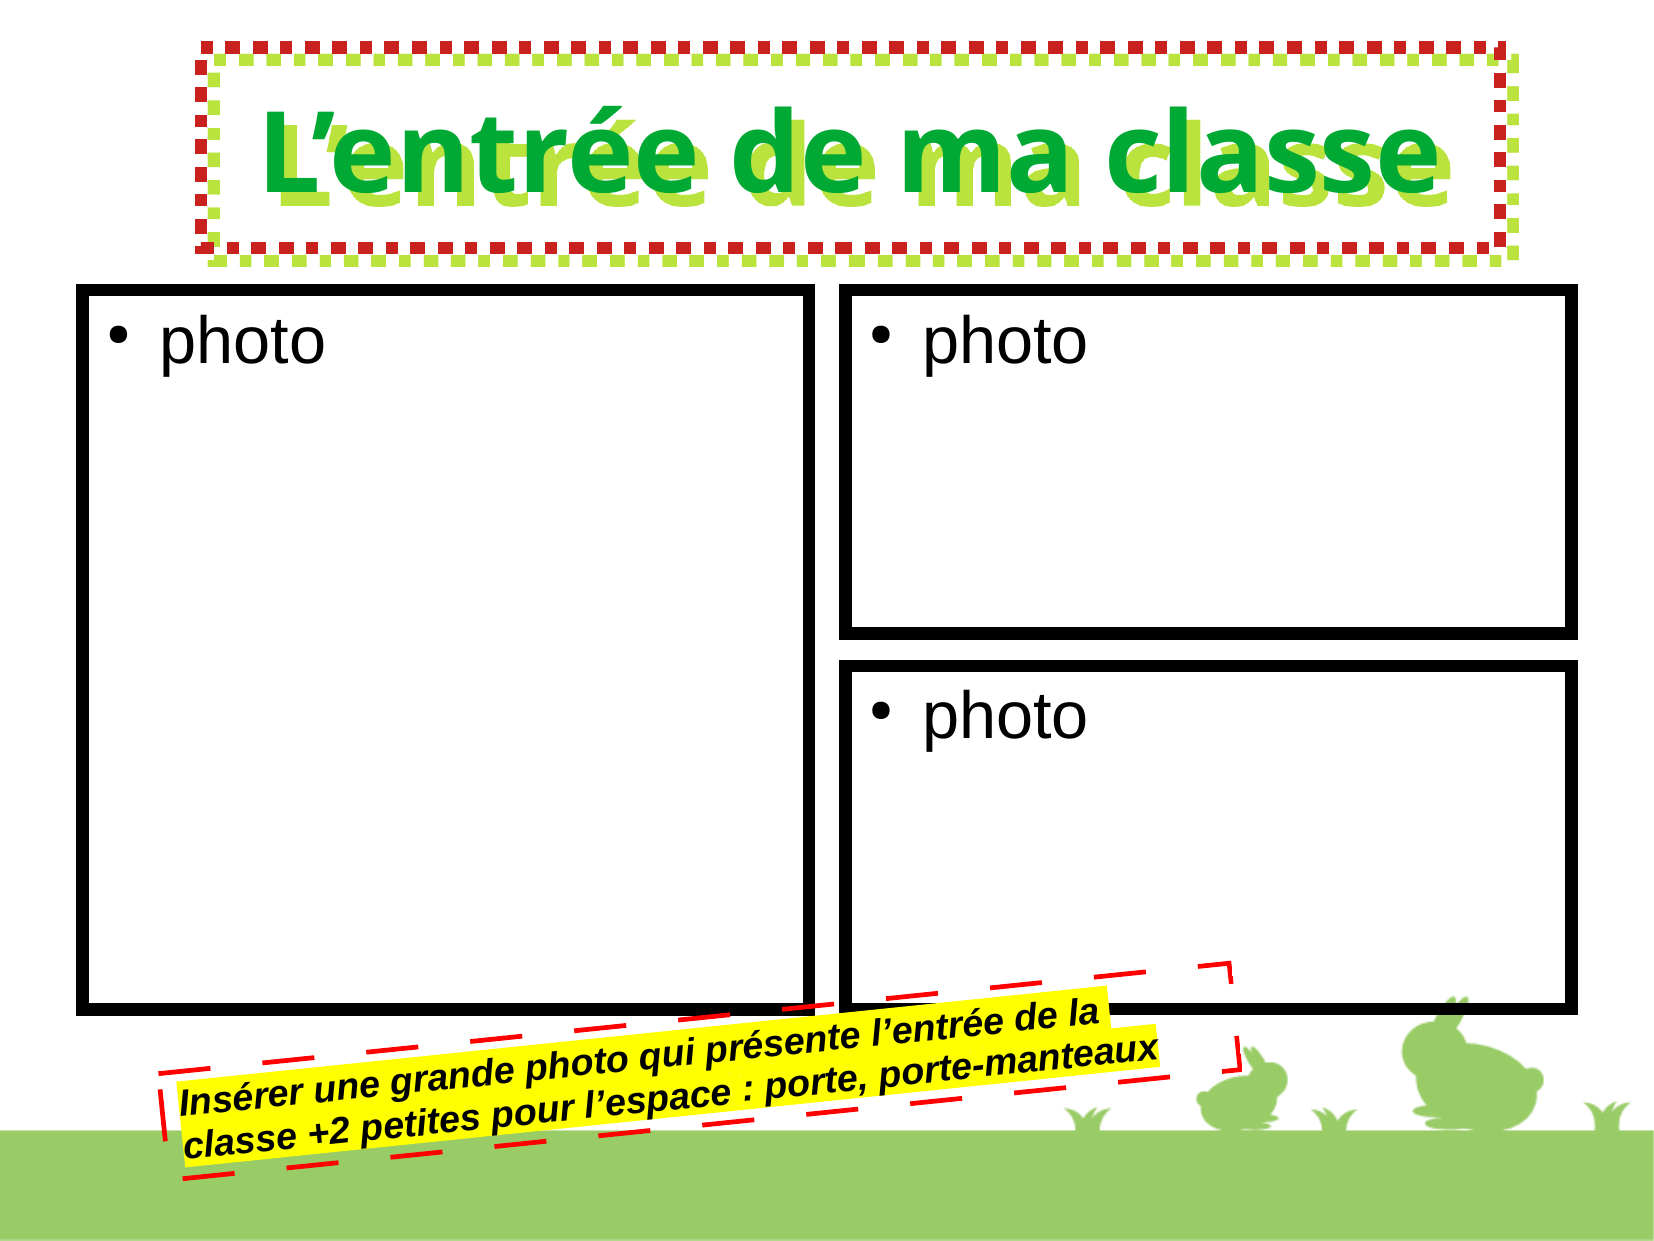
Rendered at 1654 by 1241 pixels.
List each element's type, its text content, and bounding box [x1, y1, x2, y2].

list photo [82, 290, 809, 1010]
list photo [845, 665, 1572, 1009]
list photo [845, 290, 1572, 634]
picture [0, 0, 1654, 1241]
title L’entrée de ma classe [200, 47, 1501, 249]
